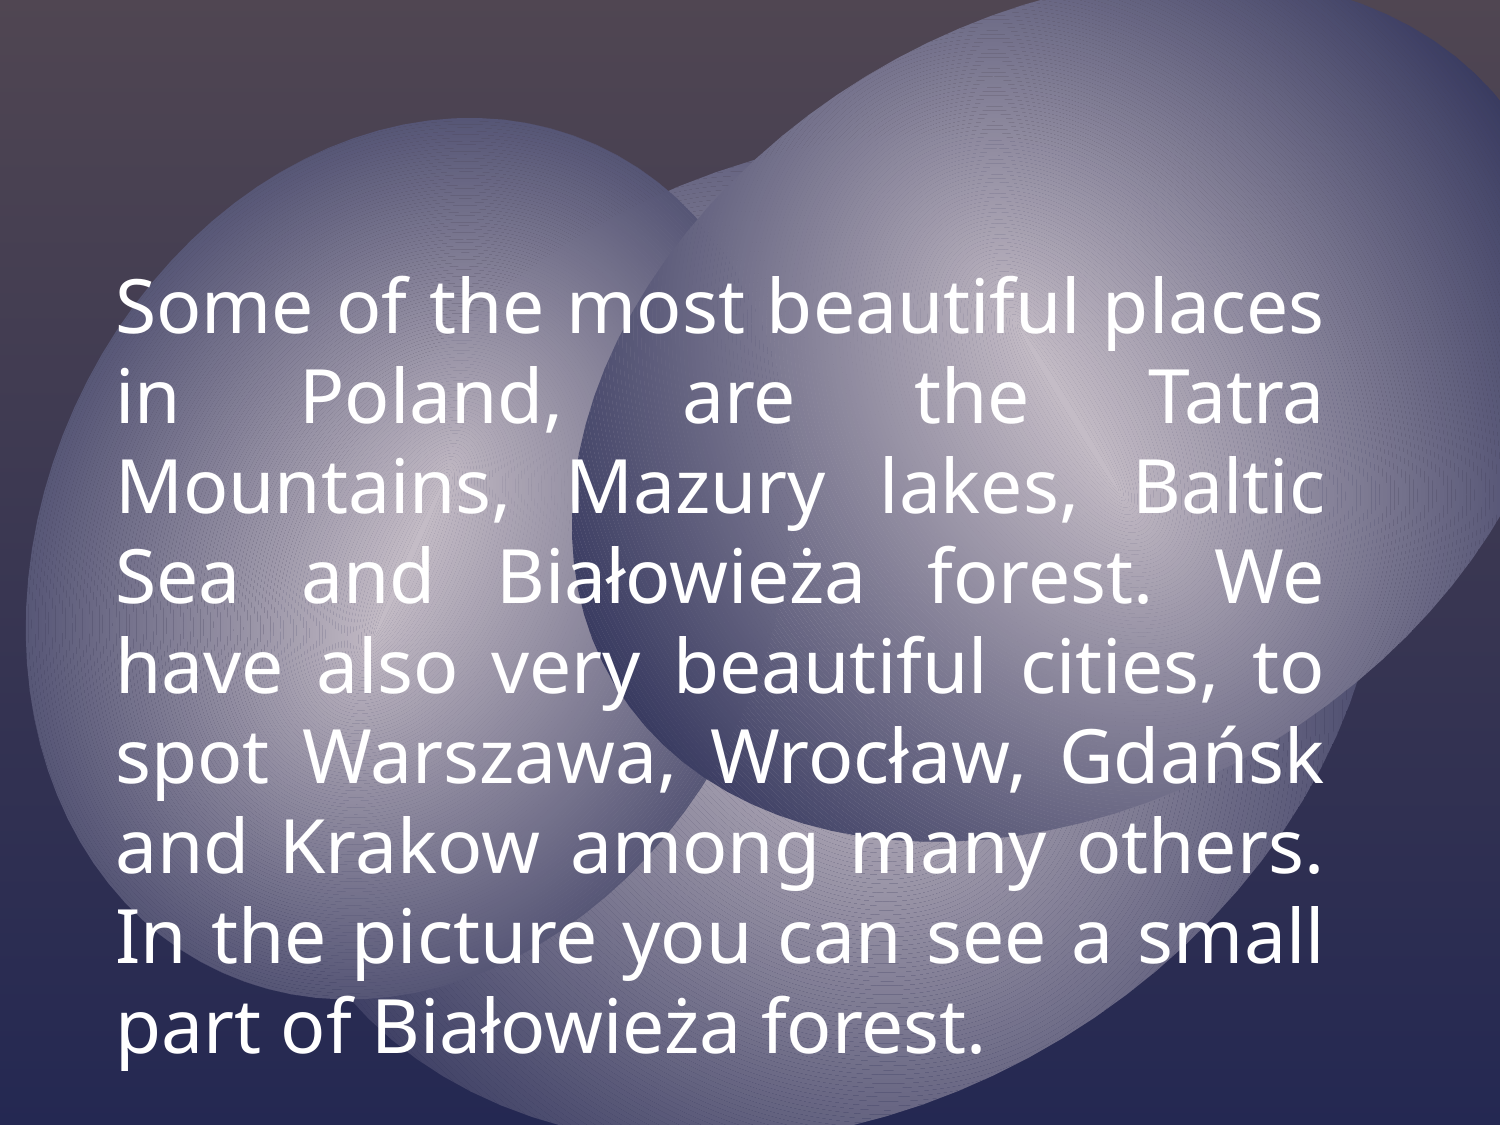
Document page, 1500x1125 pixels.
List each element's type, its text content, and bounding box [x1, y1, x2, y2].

text_box Some of the most beautiful places in Poland, are the Tatra Mountains, Mazury lakes, Baltic Sea and Białowieża forest. We have also very beautiful cities, to spot Warszawa, Wrocław, Gdańsk and Krakow among many others. In the picture you can see a small part of Białowieża forest. [100, 243, 1341, 1077]
